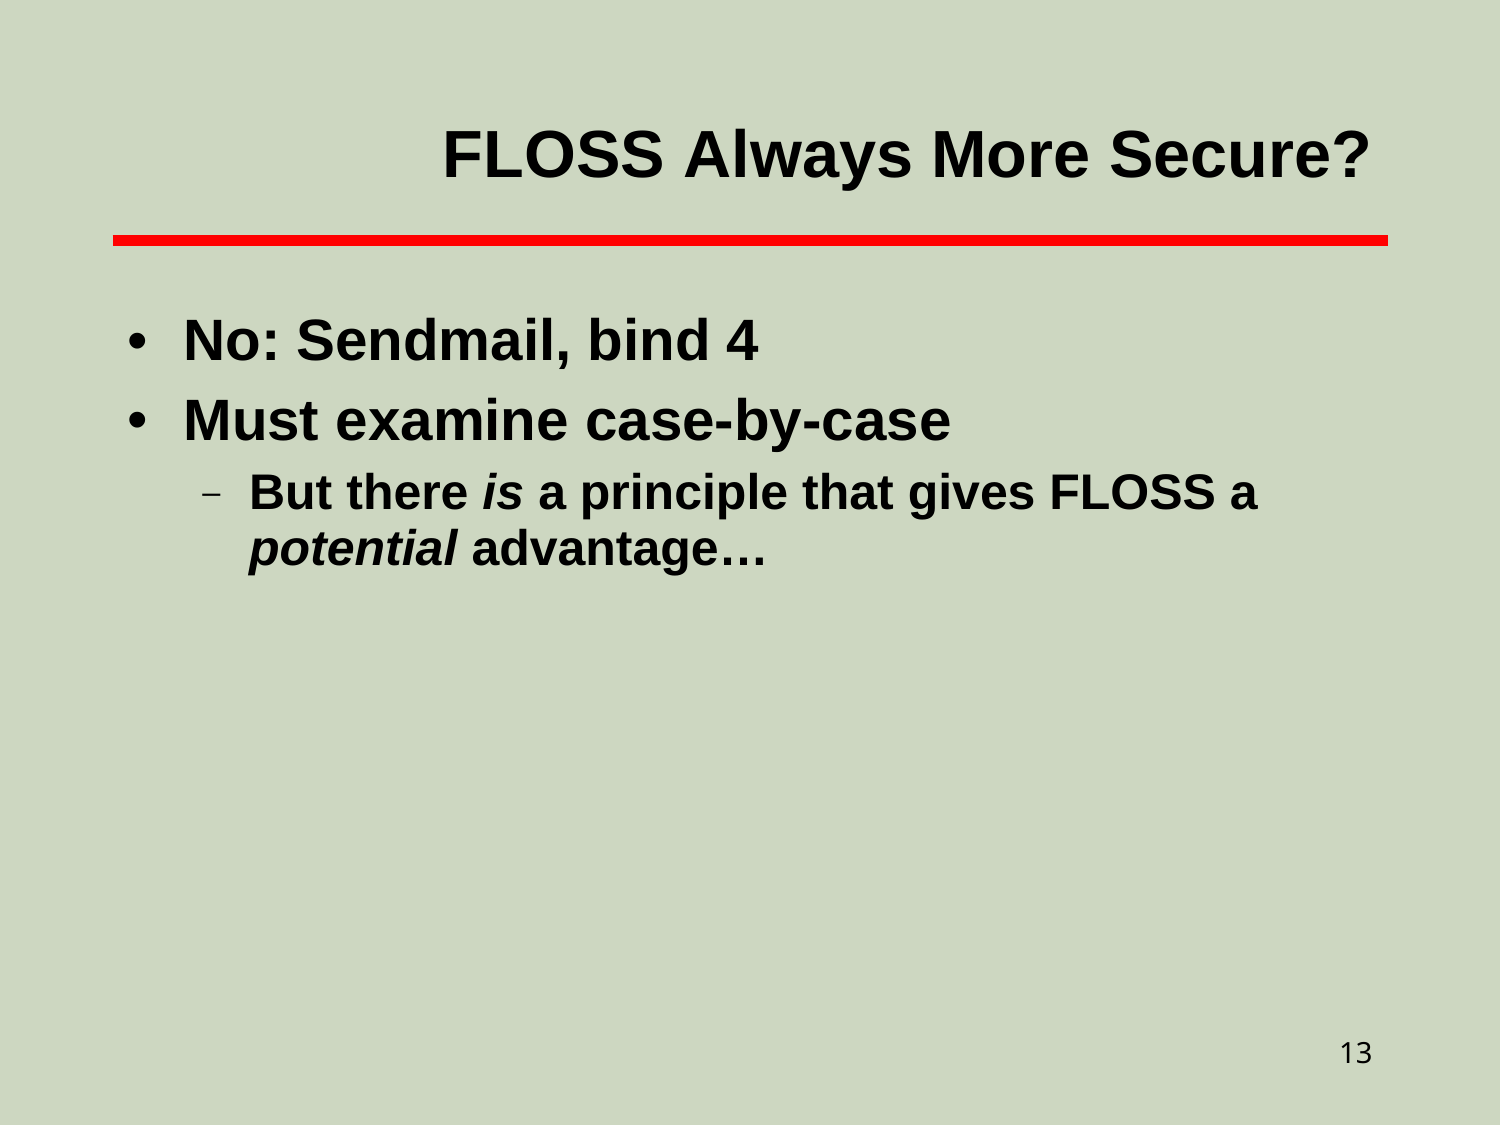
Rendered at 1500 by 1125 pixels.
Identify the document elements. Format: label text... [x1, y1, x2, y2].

title FLOSS Always More Secure? [337, 85, 1388, 224]
list No: Sendmail, bind 4 Must examine case-by-case But there is a principle that gives FLOSS a potential advantage… [112, 299, 1388, 1000]
